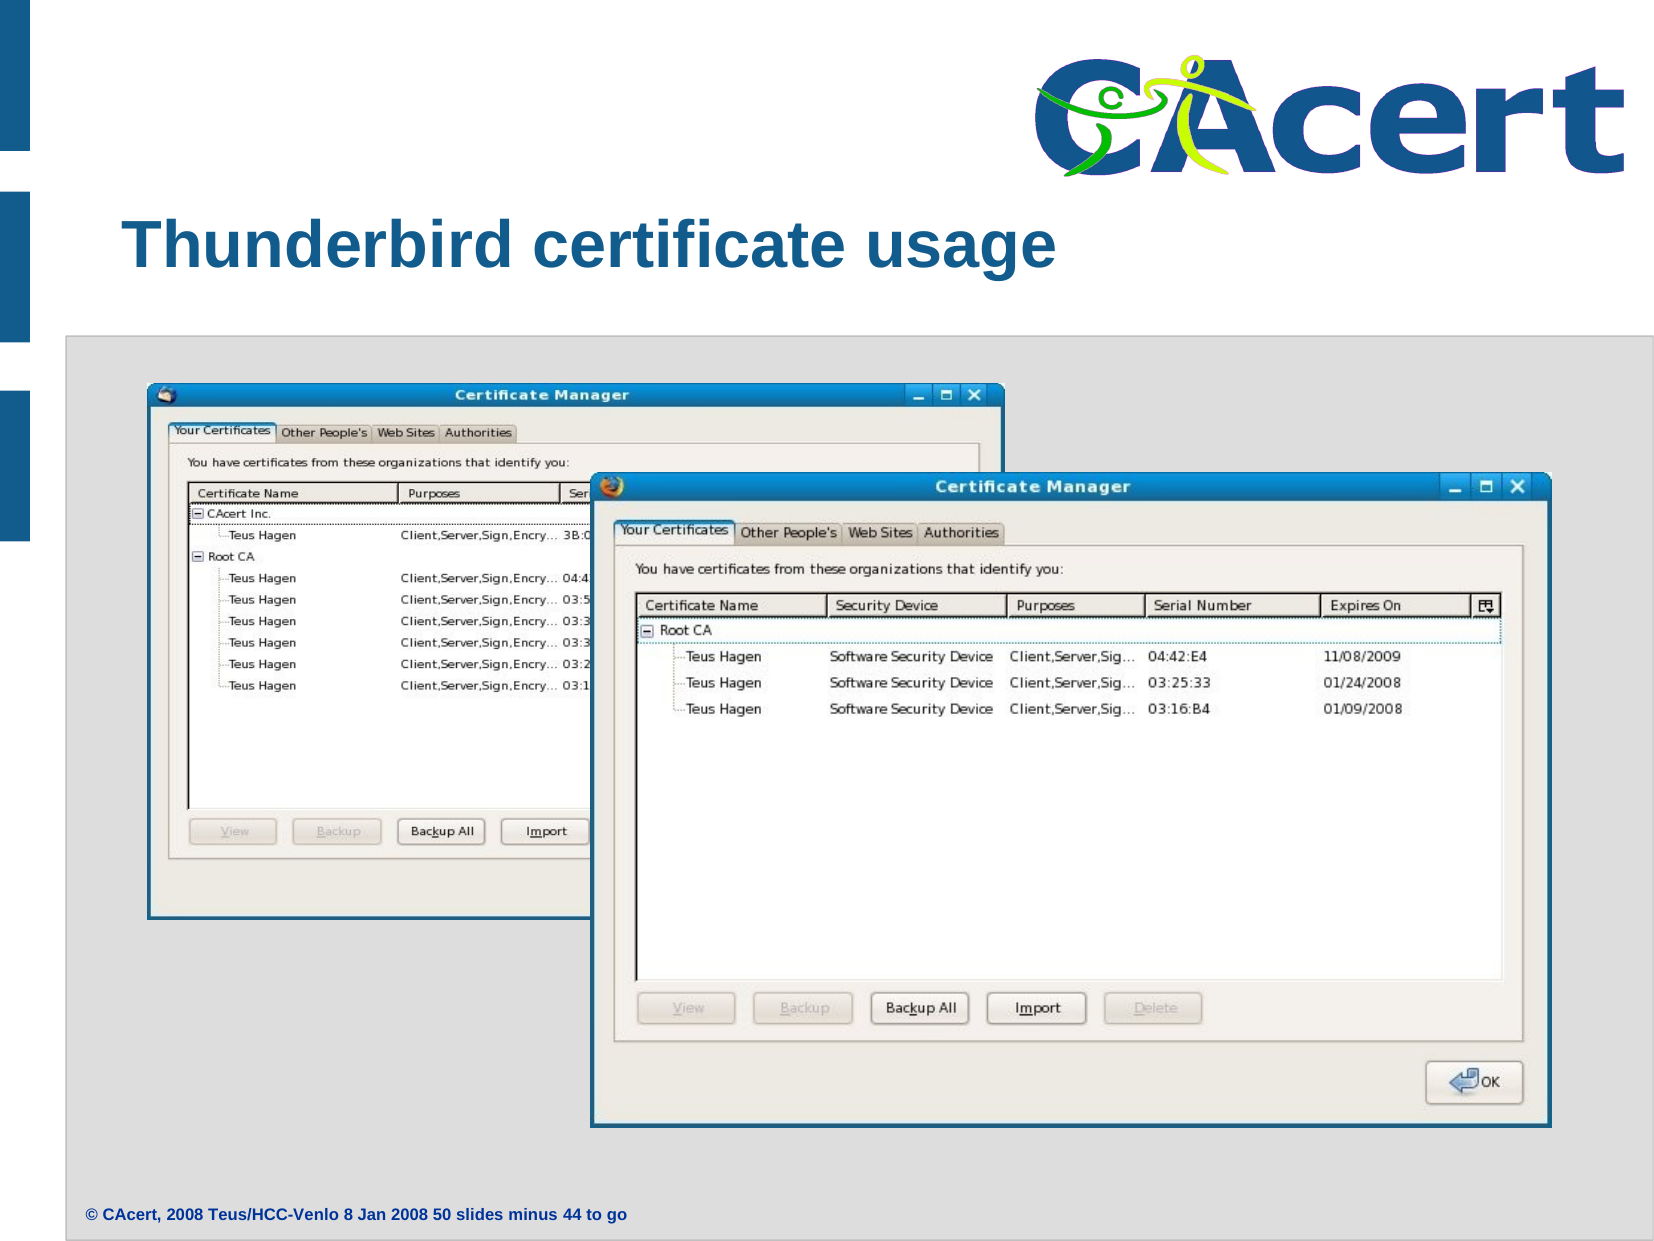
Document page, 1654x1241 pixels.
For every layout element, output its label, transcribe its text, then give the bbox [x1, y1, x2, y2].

picture [1539, 479, 1544, 489]
picture [1130, 472, 1136, 480]
picture [1427, 472, 1434, 479]
list [121, 344, 1595, 1238]
title Thunderbird certificate usage [121, 177, 1533, 316]
picture [186, 383, 209, 389]
picture [998, 383, 1005, 389]
picture [1543, 472, 1552, 479]
picture [1033, 53, 1625, 178]
picture [147, 383, 1552, 1128]
